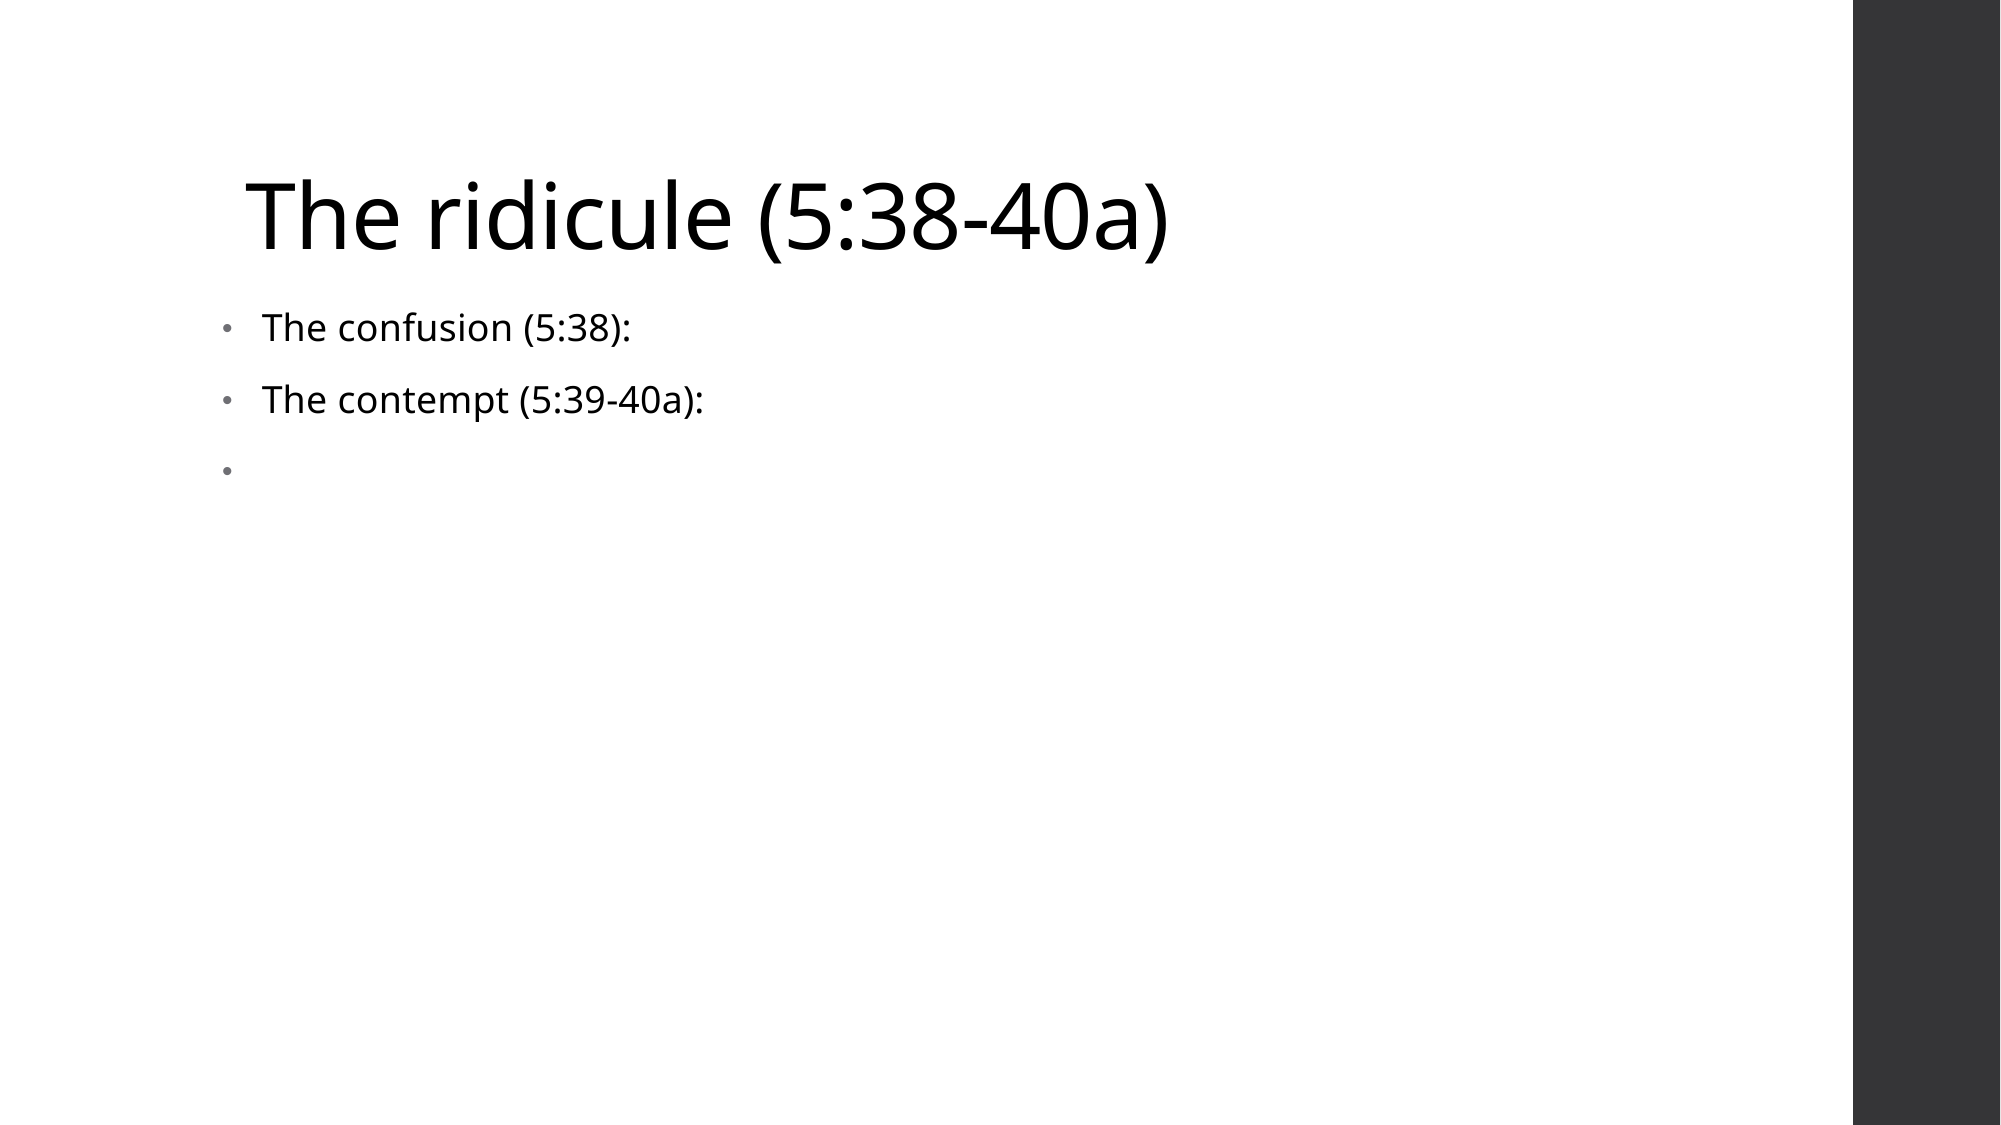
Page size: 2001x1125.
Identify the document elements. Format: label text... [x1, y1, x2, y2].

title The ridicule (5:38-40a) [206, 60, 1797, 278]
list The confusion (5:38): The contempt (5:39-40a): [206, 299, 1617, 1014]
